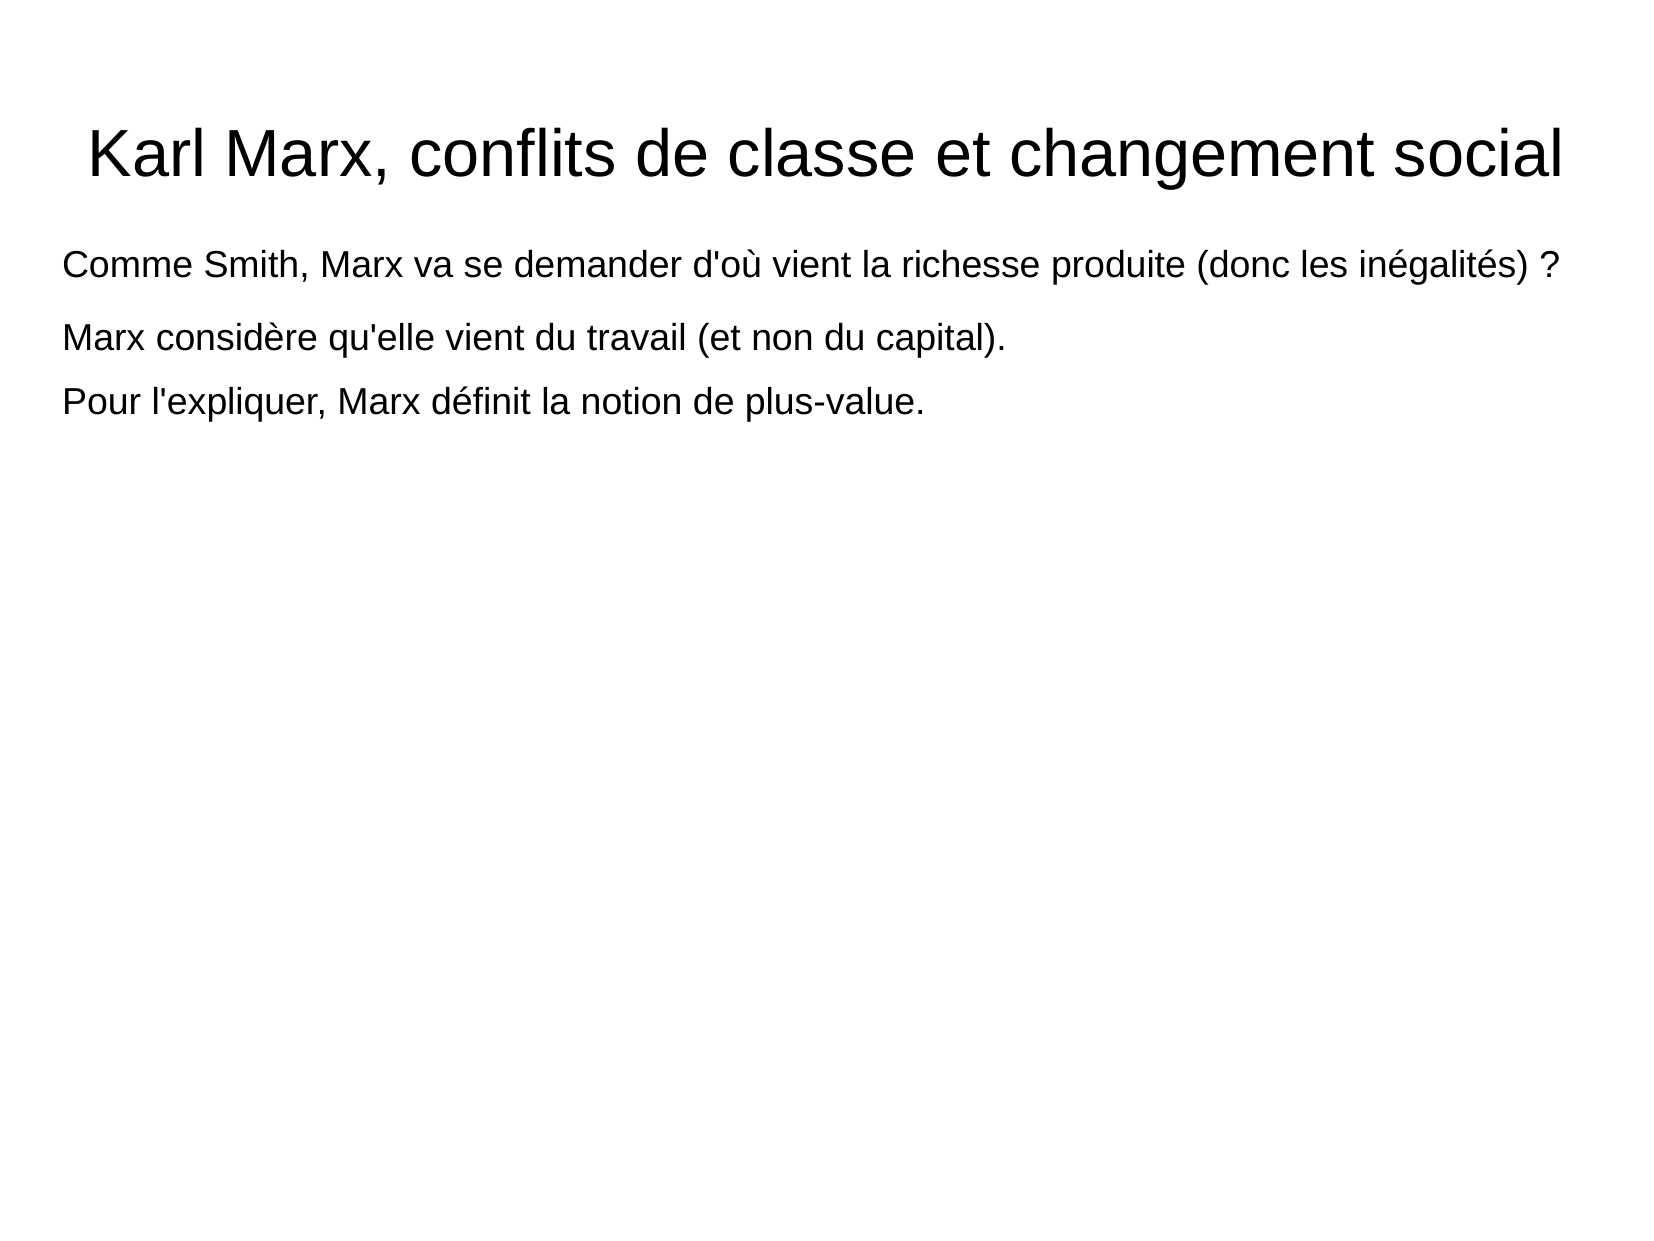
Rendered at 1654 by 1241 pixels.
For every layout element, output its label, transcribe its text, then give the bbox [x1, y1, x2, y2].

text_box Marx considère qu'elle vient du travail (et non du capital). [47, 308, 1025, 366]
text_box Comme Smith, Marx va se demander d'où vient la richesse produite (donc les inégalités) ? [47, 236, 1579, 294]
title Karl Marx, conflits de classe et changement social [82, 56, 1571, 236]
text_box Pour l'expliquer, Marx définit la notion de plus-value. [47, 373, 943, 431]
